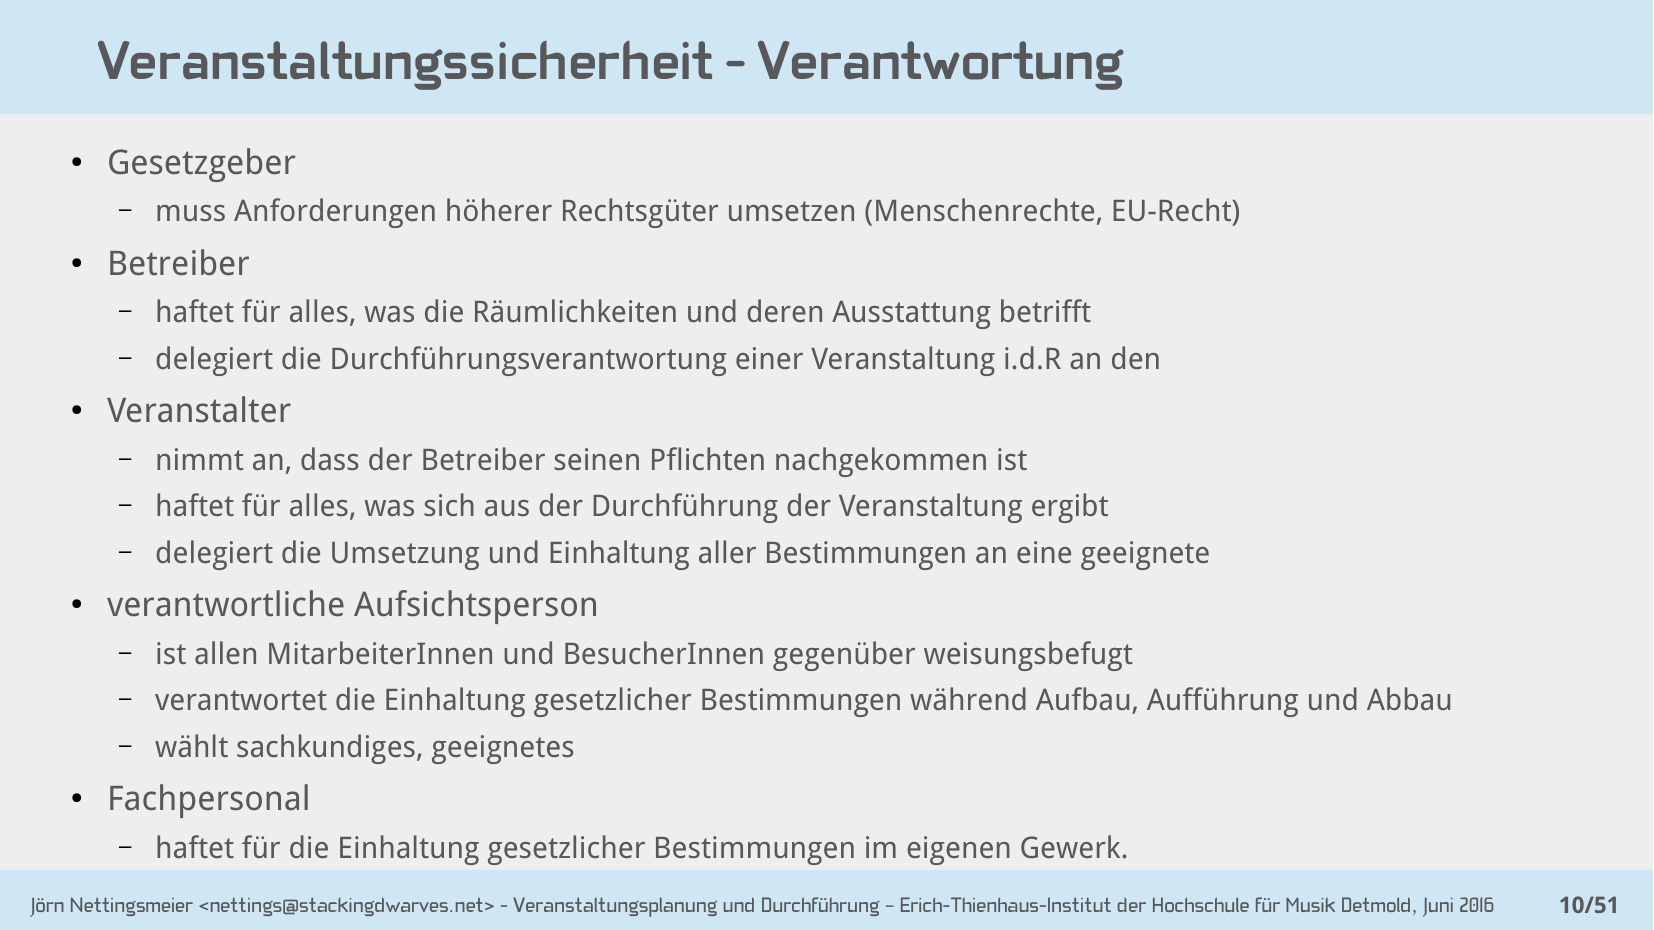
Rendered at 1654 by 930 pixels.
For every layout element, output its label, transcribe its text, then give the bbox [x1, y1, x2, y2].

title Veranstaltungssicherheit - Verantwortung [97, 0, 1337, 126]
list Gesetzgeber muss Anforderungen höherer Rechtsgüter umsetzen (Menschenrechte, EU-Recht) Betreiber haftet für alles, was die Räumlichkeiten und deren Ausstattung betrifft delegiert die Durchführungsverantwortung einer Veranstaltung i.d.R an den Veranstalter nimmt an, dass der Betreiber seinen Pflichten nachgekommen ist haftet für alles, was sich aus der Durchführung der Veranstaltung ergibt delegiert die Umsetzung und Einhaltung aller Bestimmungen an eine geeignete verantwortliche Aufsichtsperson ist allen MitarbeiterInnen und BesucherInnen gegenüber weisungsbefugt verantwortet die Einhaltung gesetzlicher Bestimmungen während Aufbau, Aufführung und Abbau wählt sachkundiges, geeignetes Fachpersonal haftet für die Einhaltung gesetzlicher Bestimmungen im eigenen Gewerk. [58, 142, 1576, 876]
